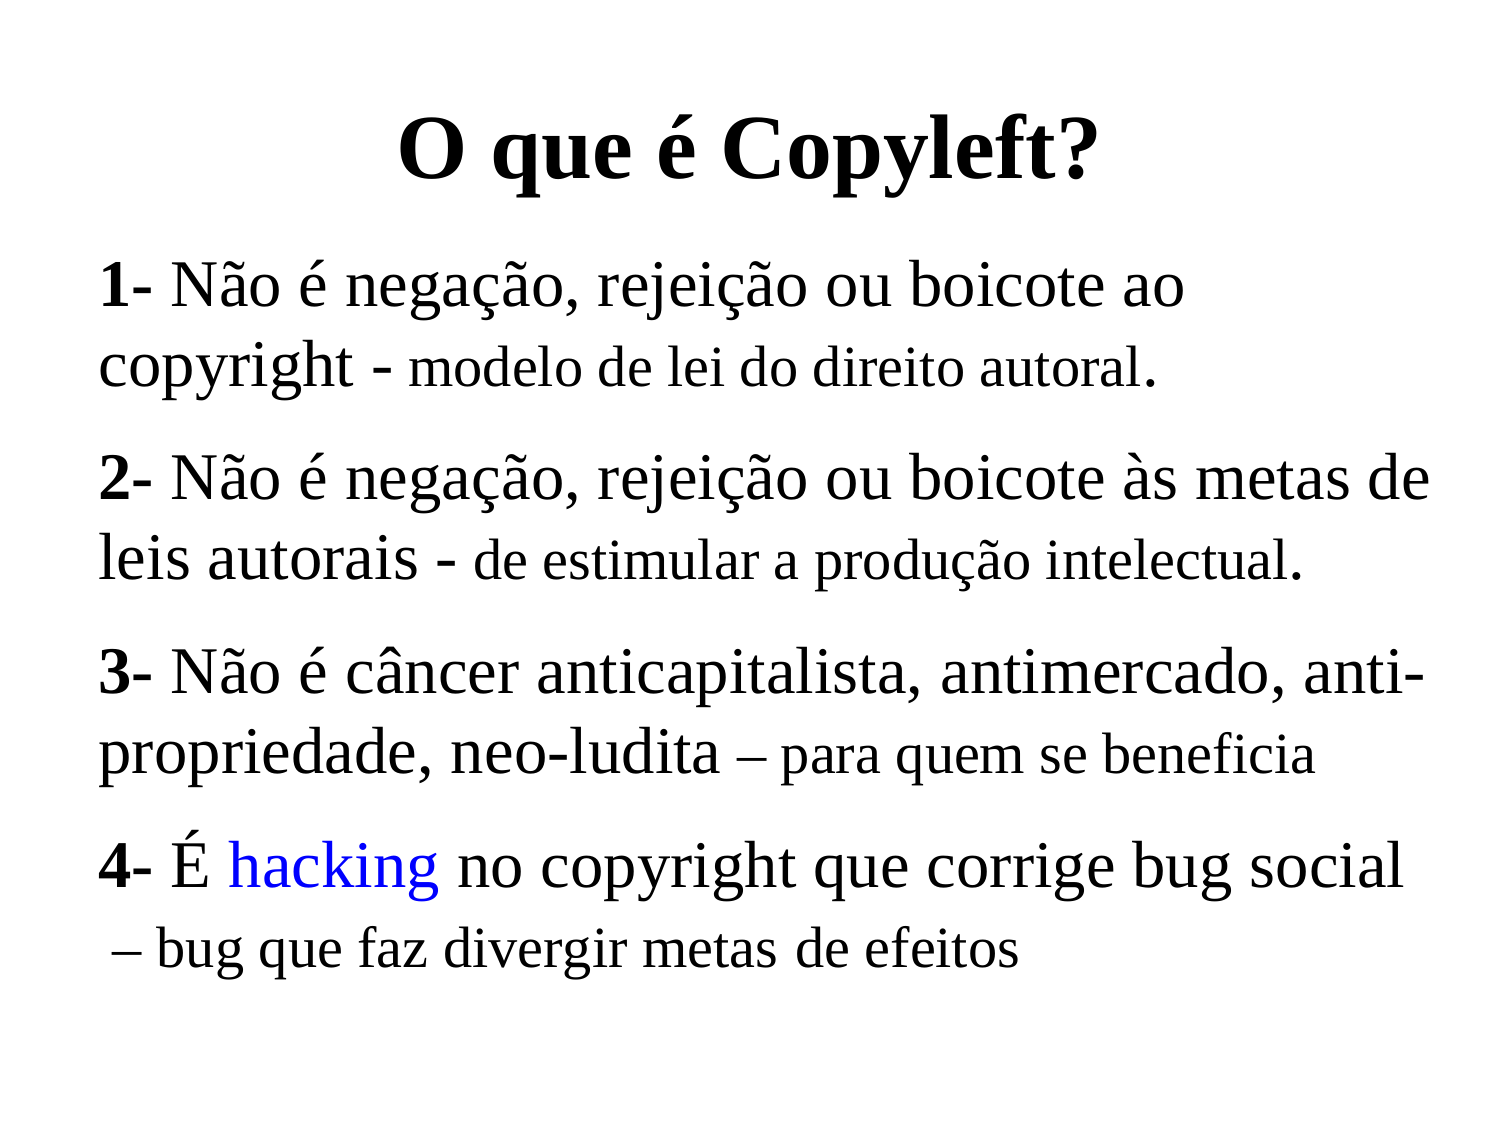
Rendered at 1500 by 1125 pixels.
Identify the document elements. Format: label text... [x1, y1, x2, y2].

text_box 1- Não é negação, rejeição ou boicote ao copyright - modelo de lei do direito autoral. 2- Não é negação, rejeição ou boicote às metas de leis autorais - de estimular a produção intelectual. 3- Não é câncer anticapitalista, antimercado, anti- propriedade, neo-ludita – para quem se beneficia 4- É hacking no copyright que corrige bug social – bug que faz divergir metas de efeitos [98, 246, 1441, 1125]
title O que é Copyleft? [0, 78, 1500, 218]
